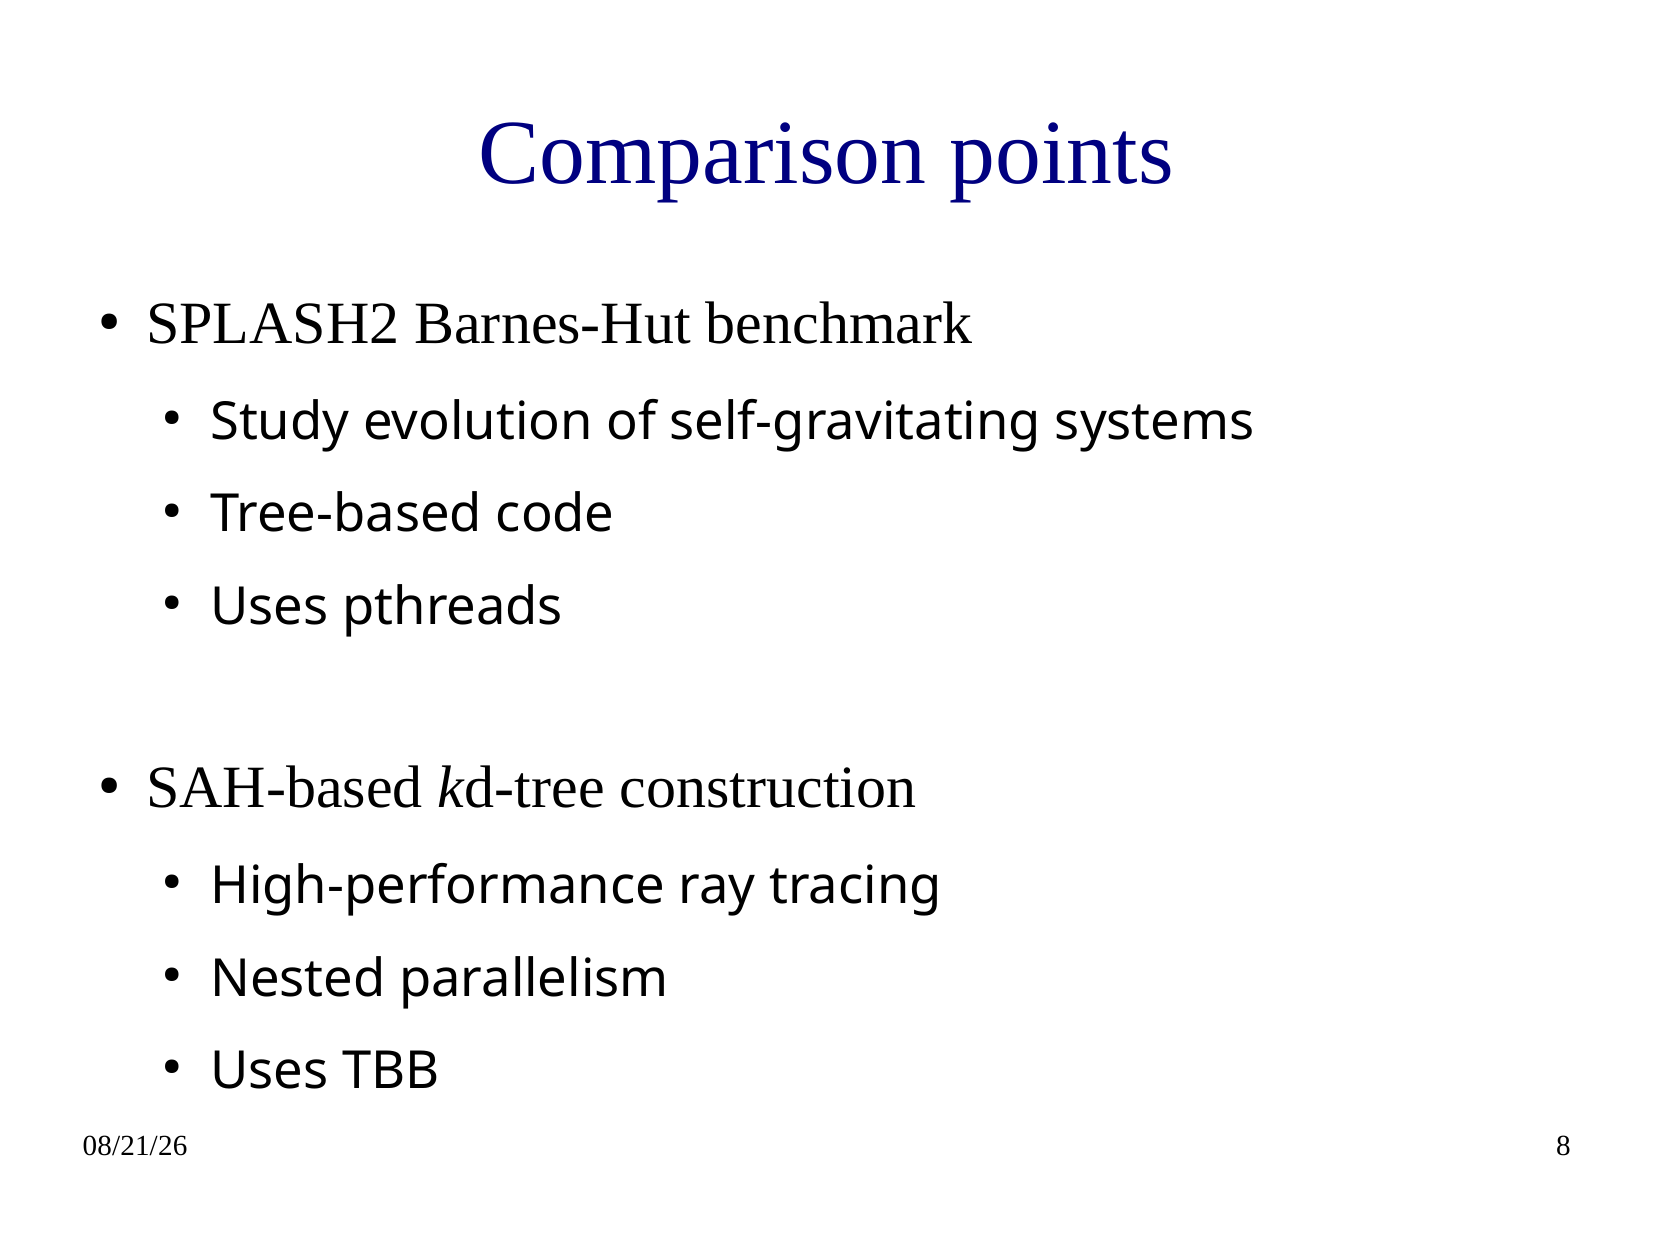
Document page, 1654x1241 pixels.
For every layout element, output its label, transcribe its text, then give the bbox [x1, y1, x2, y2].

title Comparison points [82, 49, 1571, 257]
list SPLASH2 Barnes-Hut benchmark Study evolution of self-gravitating systems Tree-based code Uses pthreads SAH-based kd-tree construction High-performance ray tracing Nested parallelism Uses TBB [82, 290, 1571, 1109]
